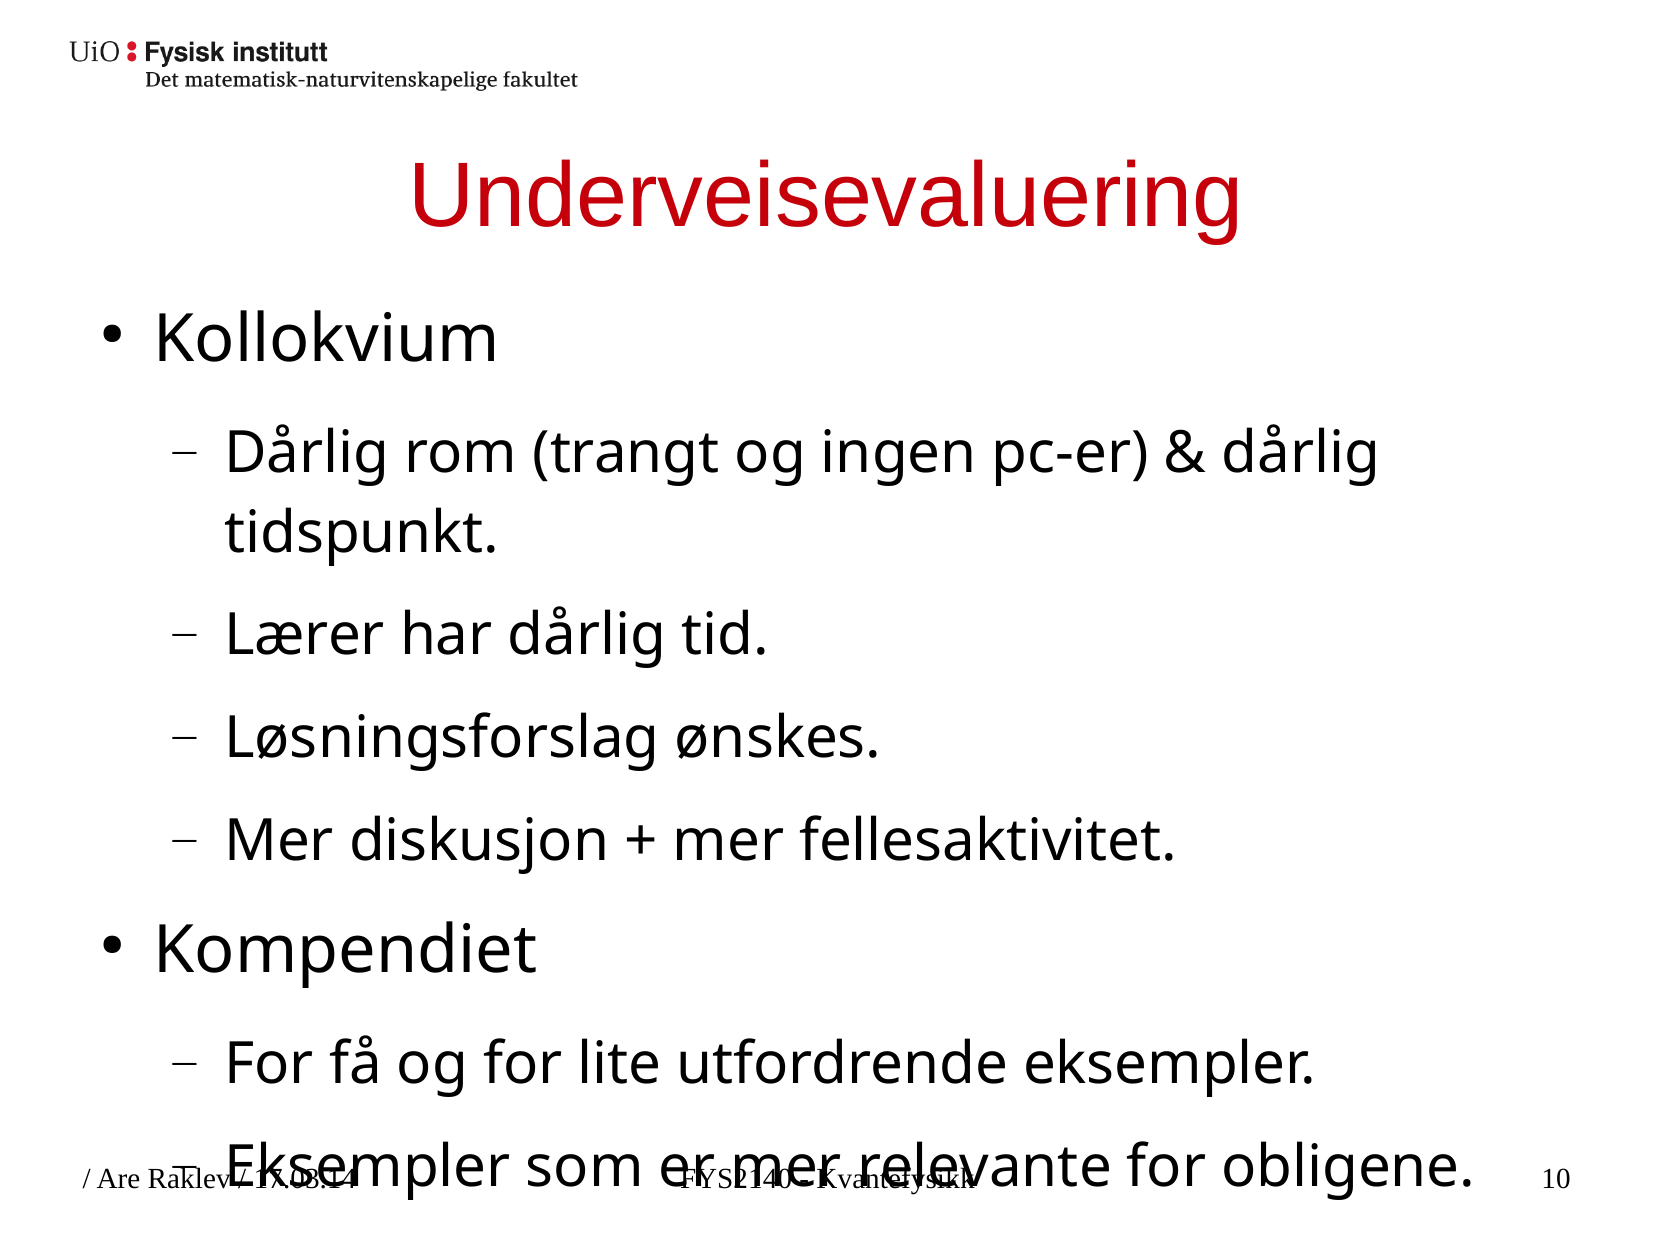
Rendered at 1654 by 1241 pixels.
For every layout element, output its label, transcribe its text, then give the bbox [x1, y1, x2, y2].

title Underveisevaluering [82, 90, 1571, 290]
list Kollokvium Dårlig rom (trangt og ingen pc-er) & dårlig tidspunkt. Lærer har dårlig tid. Løsningsforslag ønskes. Mer diskusjon + mer fellesaktivitet. Kompendiet For få og for lite utfordrende eksempler. Eksempler som er mer relevante for obligene. Animasjon av 3D SL løsning. [82, 290, 1576, 1096]
picture [68, 37, 581, 93]
